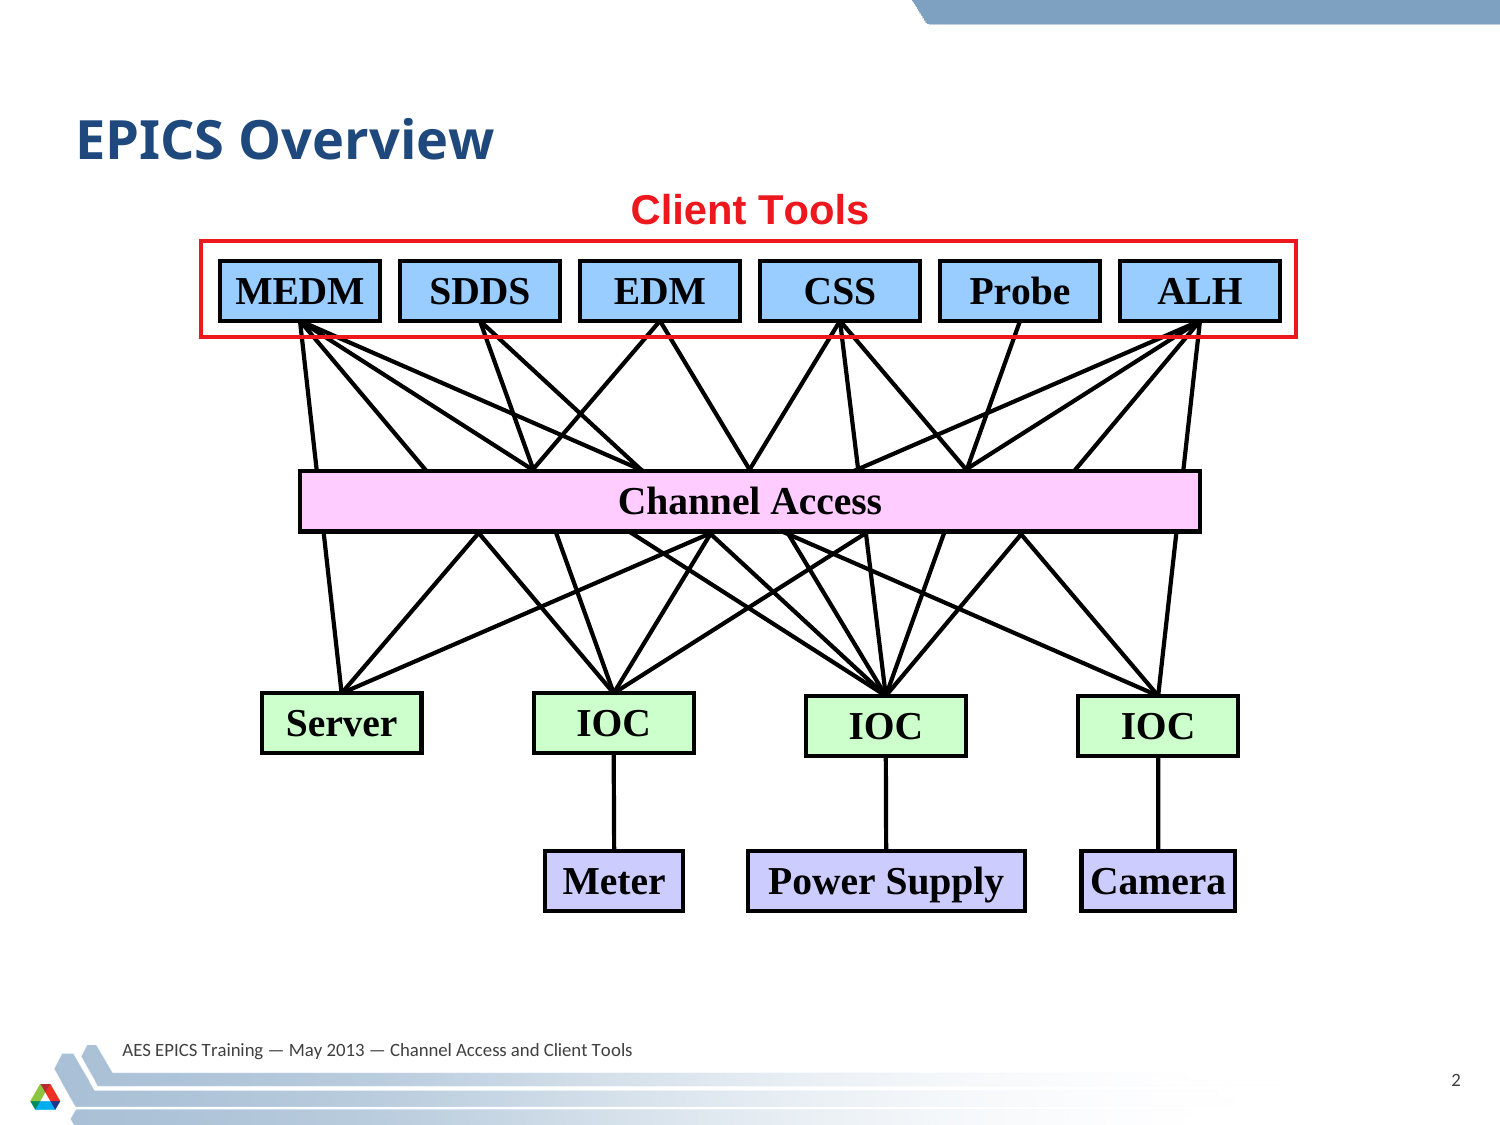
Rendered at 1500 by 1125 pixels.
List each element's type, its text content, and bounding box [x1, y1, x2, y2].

text_box Channel Access [300, 471, 1201, 532]
picture [0, 0, 1500, 26]
picture [0, 1037, 1500, 1125]
text_box IOC [1078, 695, 1239, 756]
text_box IOC [533, 693, 694, 754]
text_box Meter [545, 850, 684, 911]
text_box Power Supply [747, 850, 1025, 911]
text_box Server [261, 693, 422, 754]
text_box Client Tools [562, 179, 938, 242]
text_box SDDS [399, 260, 560, 321]
text_box CSS [759, 260, 921, 321]
text_box MEDM [220, 260, 380, 321]
text_box IOC [805, 695, 966, 756]
text_box Camera [1081, 850, 1236, 911]
text_box Probe [940, 260, 1101, 321]
text_box ALH [1120, 260, 1280, 321]
text_box EDM [579, 260, 741, 321]
title EPICS Overview [75, 45, 1426, 233]
